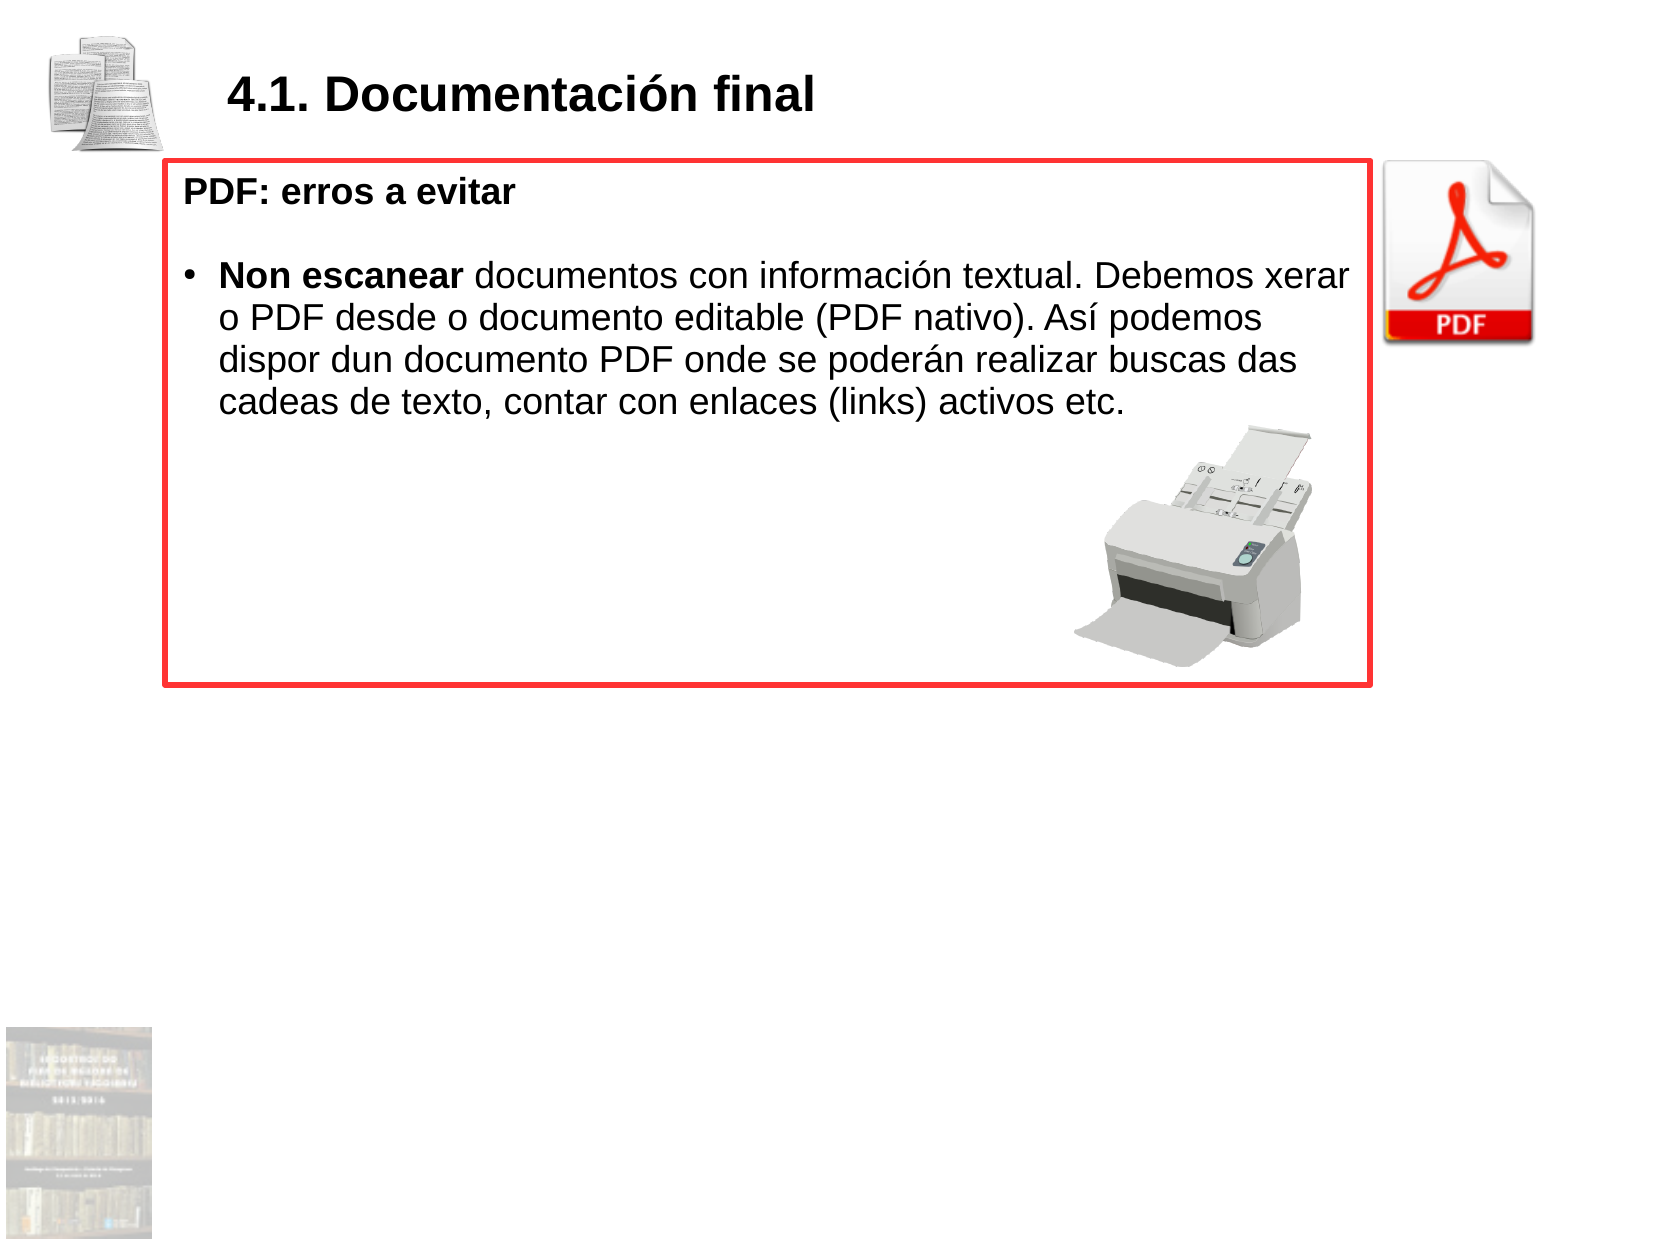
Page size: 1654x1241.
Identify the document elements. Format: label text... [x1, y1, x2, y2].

picture [1370, 160, 1558, 349]
text_box PDF: erros a evitar Non escanear documentos con información textual. Debemos xerar o PDF desde o documento editable (PDF nativo). Así podemos dispor dun documento PDF onde se poderán realizar buscas das cadeas de texto, contar con enlaces (links) activos etc. [165, 160, 1371, 686]
picture [6, 1027, 152, 1239]
text_box 4.1. Documentación final [212, 59, 1075, 130]
picture [1074, 425, 1312, 667]
picture [47, 35, 166, 154]
